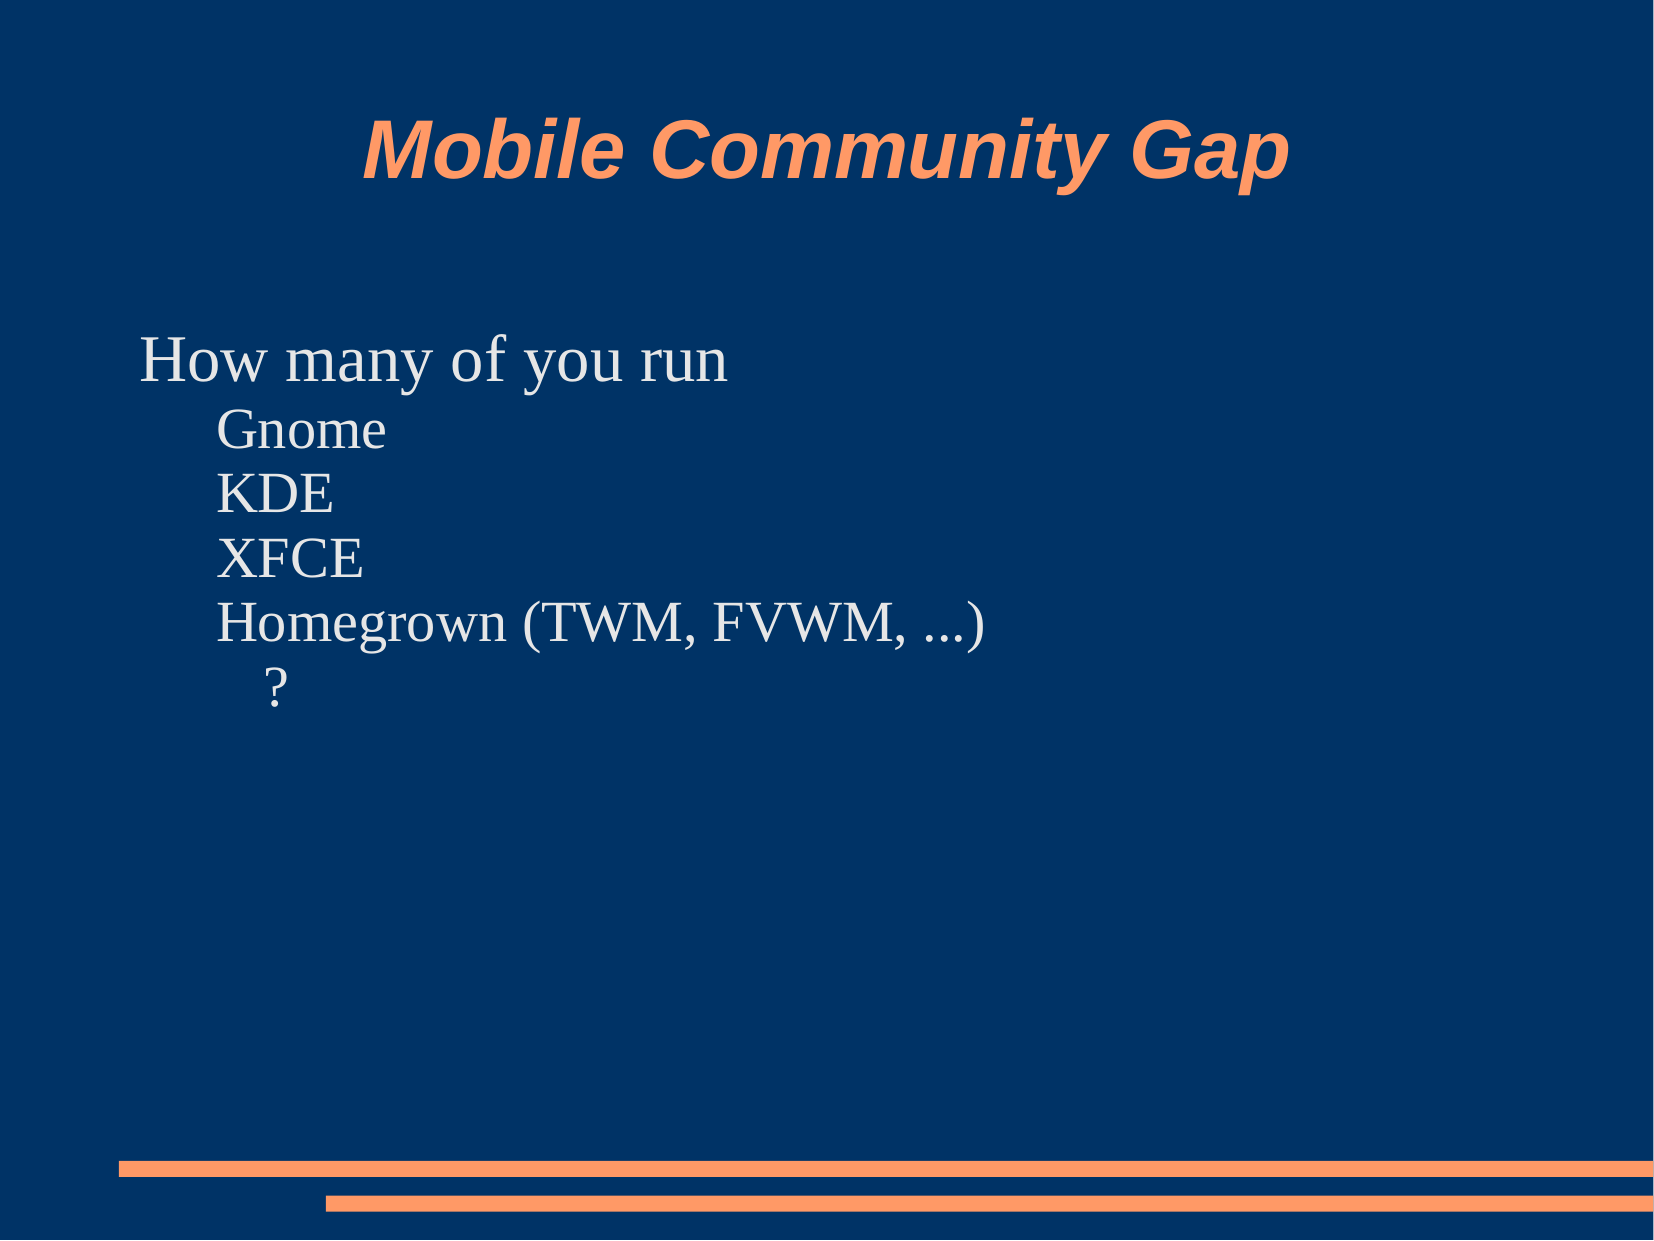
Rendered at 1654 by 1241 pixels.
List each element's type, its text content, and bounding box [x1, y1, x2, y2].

list How many of you run Gnome KDE XFCE Homegrown (TWM, FVWM, ...) ? [121, 322, 1561, 1118]
title Mobile Community Gap [121, 53, 1534, 247]
